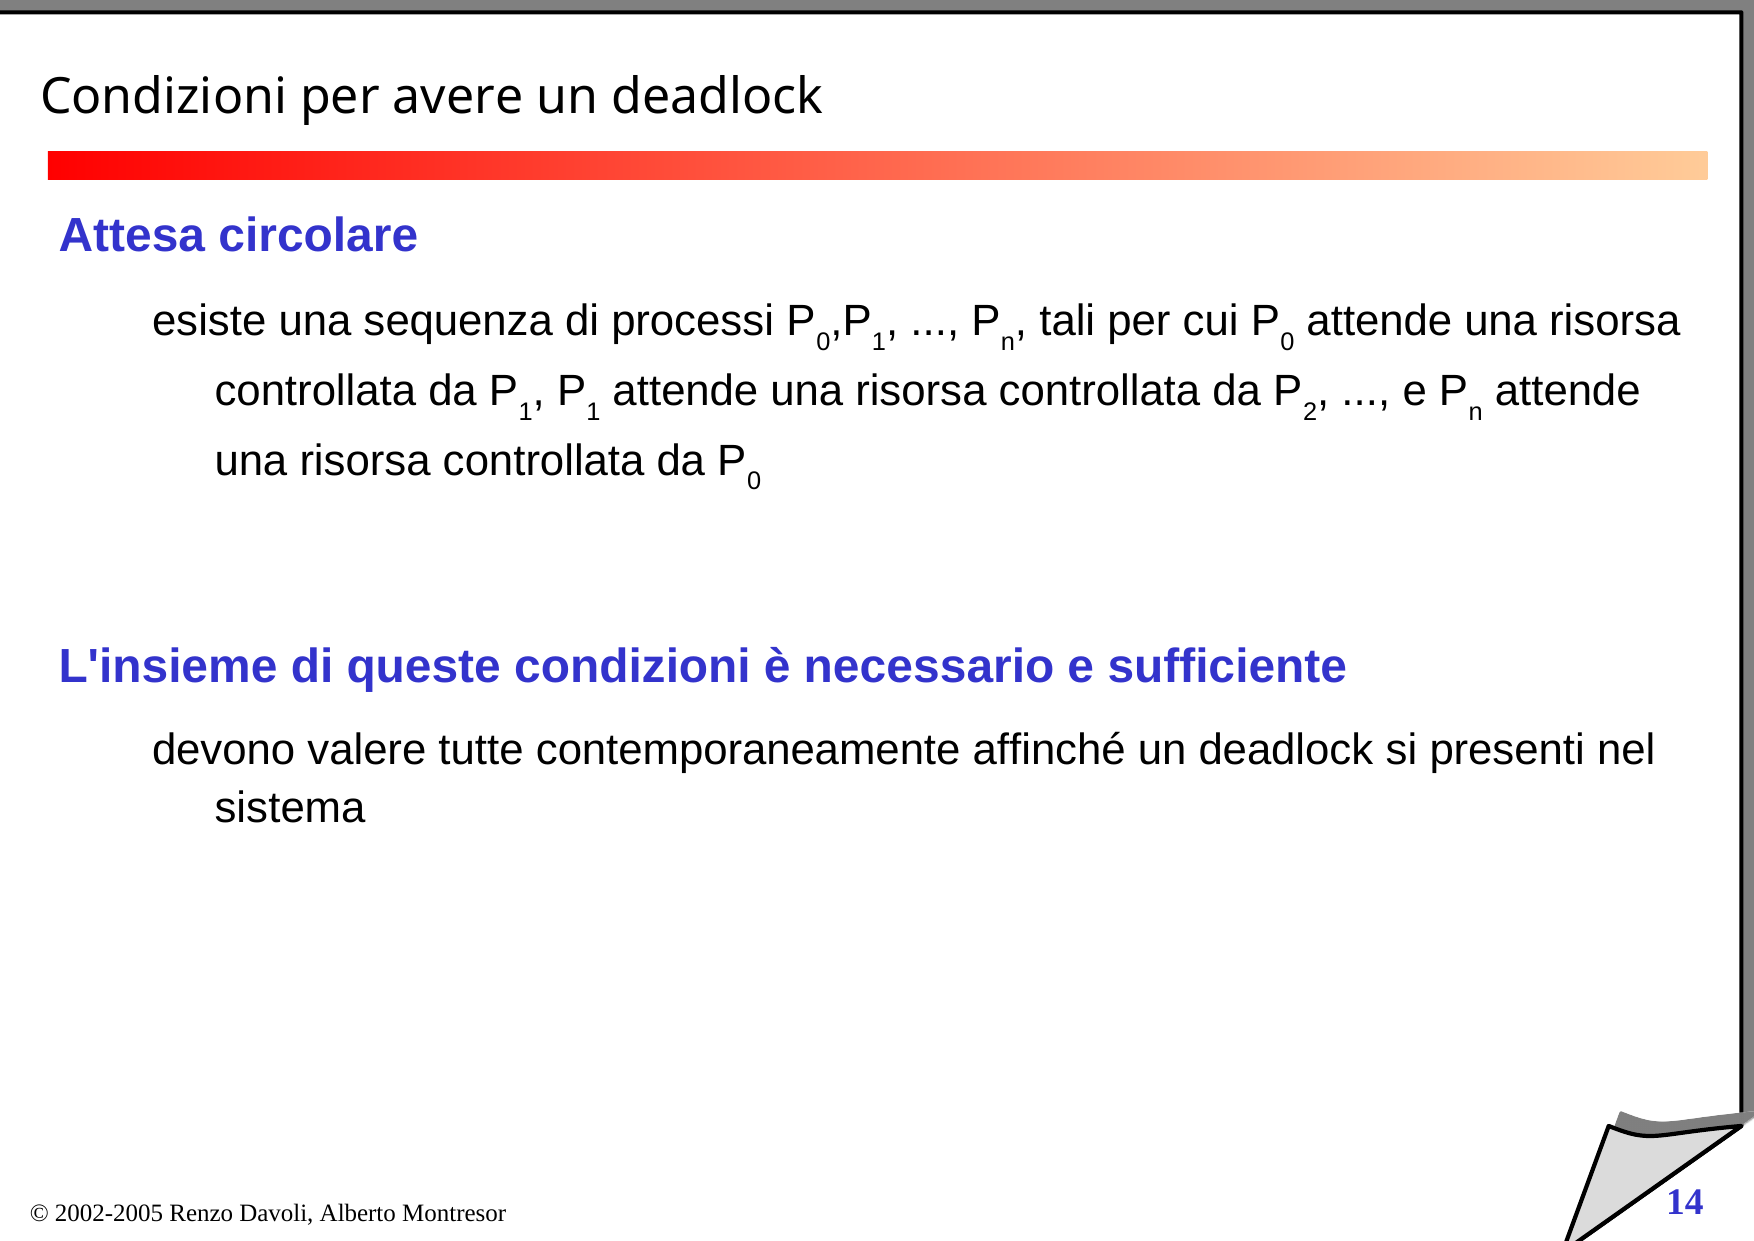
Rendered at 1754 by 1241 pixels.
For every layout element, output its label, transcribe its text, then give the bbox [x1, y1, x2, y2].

text_box q [750, 152, 754, 179]
title Condizioni per avere un deadlock [40, 49, 1714, 144]
list Attesa circolare esiste una sequenza di processi P0,P1, ..., Pn, tali per cui P0 attende una risorsa controllata da P1, P1 attende una risorsa controllata da P2, ..., e Pn attende una risorsa controllata da P0 L'insieme di queste condizioni è necessario e sufficiente devono valere tutte contemporaneamente affinché un deadlock si presenti nel sistema [58, 206, 1696, 895]
